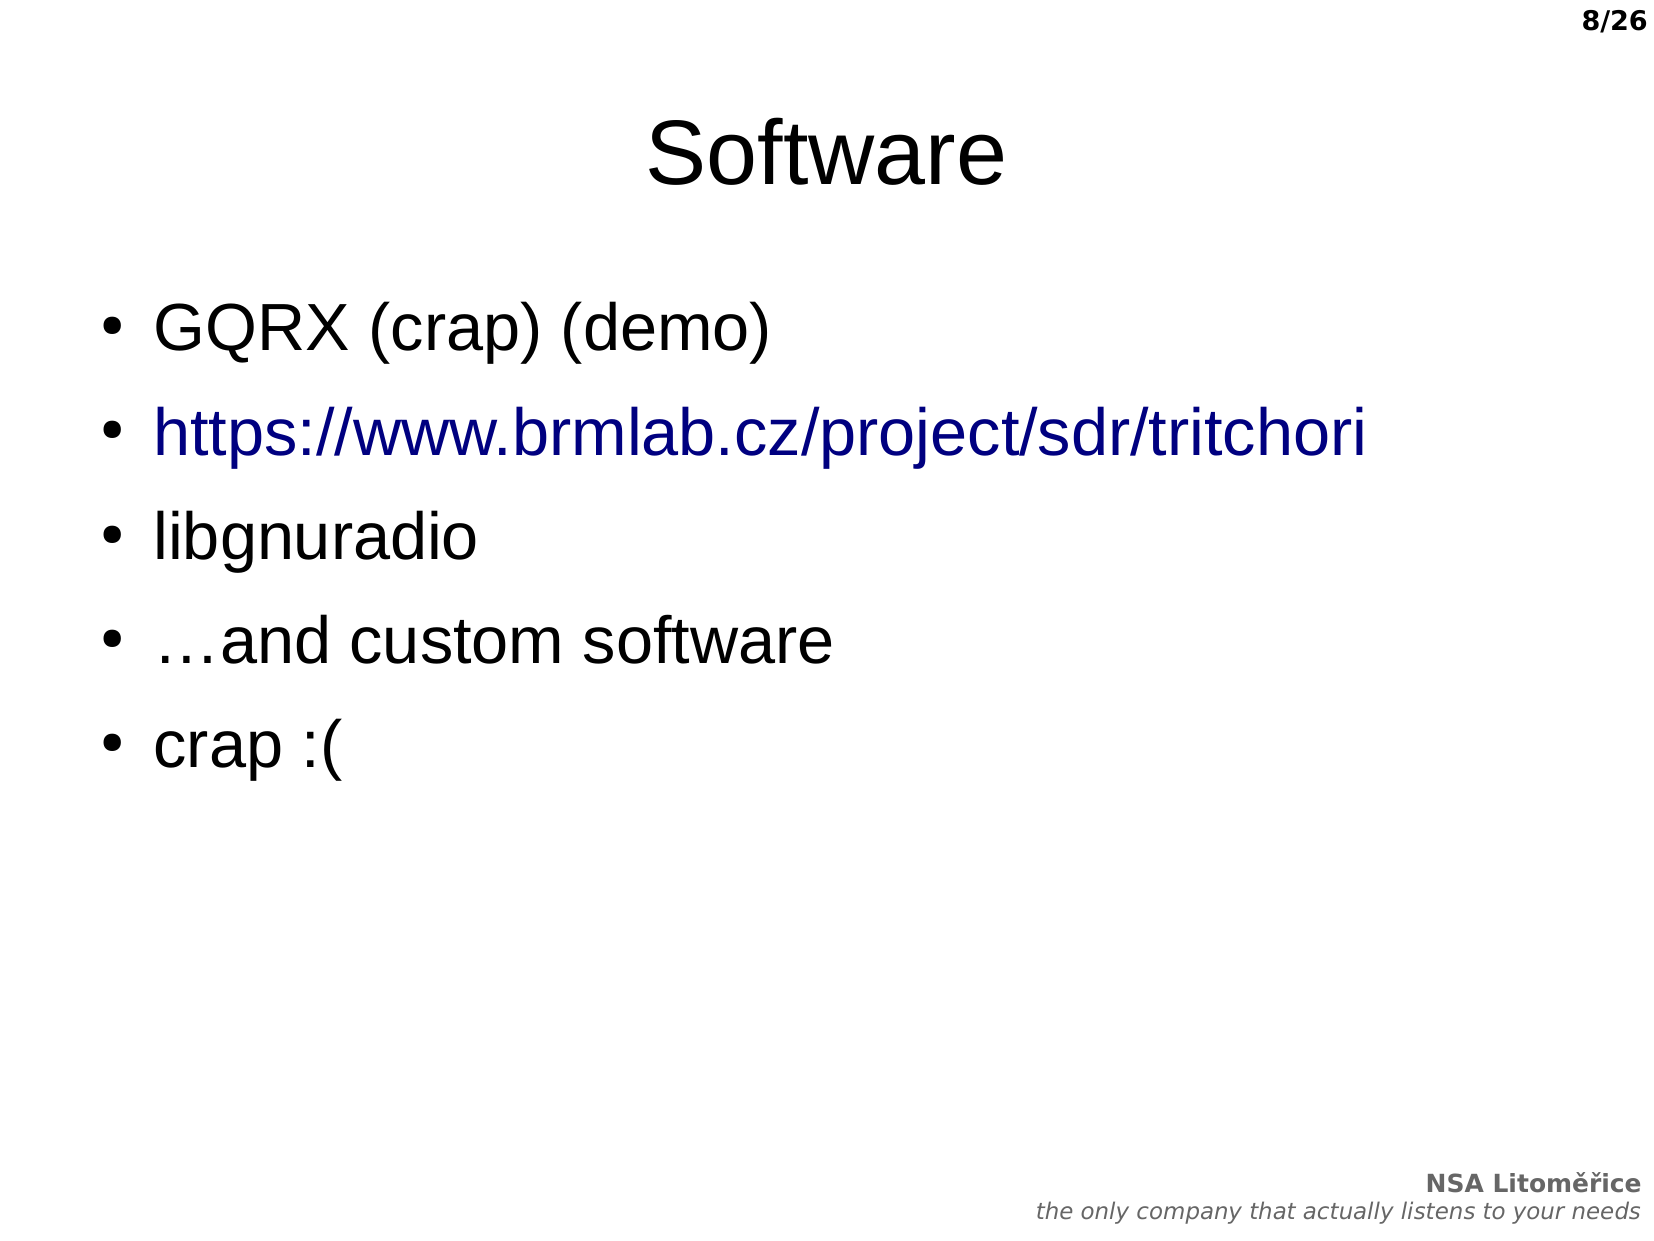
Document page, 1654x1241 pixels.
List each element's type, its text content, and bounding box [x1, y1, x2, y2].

list GQRX (crap) (demo) https://www.brmlab.cz/project/sdr/tritchori libgnuradio …and custom software crap :( [82, 290, 1571, 1010]
title Software [82, 49, 1571, 257]
